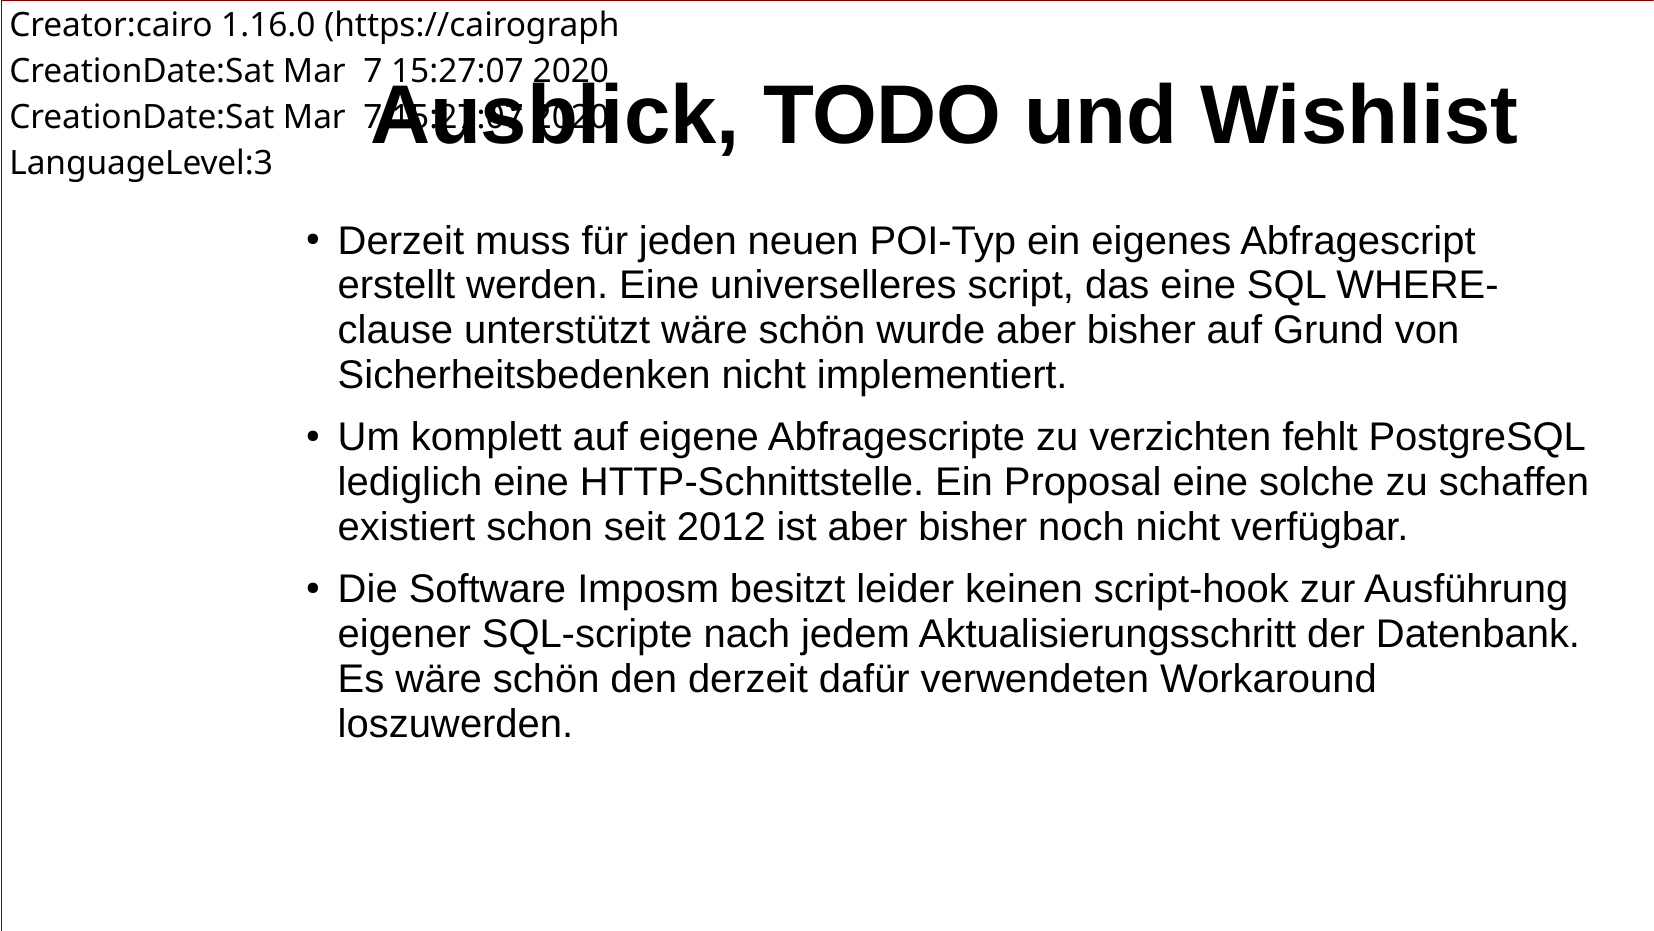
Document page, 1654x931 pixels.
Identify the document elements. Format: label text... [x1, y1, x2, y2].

title Ausblick, TODO und Wishlist [295, 37, 1595, 193]
list Derzeit muss für jeden neuen POI-Typ ein eigenes Abfragescript erstellt werden. Eine universelleres script, das eine SQL WHERE-clause unterstützt wäre schön wurde aber bisher auf Grund von Sicherheitsbedenken nicht implementiert. Um komplett auf eigene Abfragescripte zu verzichten fehlt PostgreSQL lediglich eine HTTP-Schnittstelle. Ein Proposal eine solche zu schaffen existiert schon seit 2012 ist aber bisher noch nicht verfügbar. Die Software Imposm besitzt leider keinen script-hook zur Ausführung eigener SQL-scripte nach jedem Aktualisierungsschritt der Datenbank. Es wäre schön den derzeit dafür verwendeten Workaround loszuwerden. [295, 217, 1595, 758]
